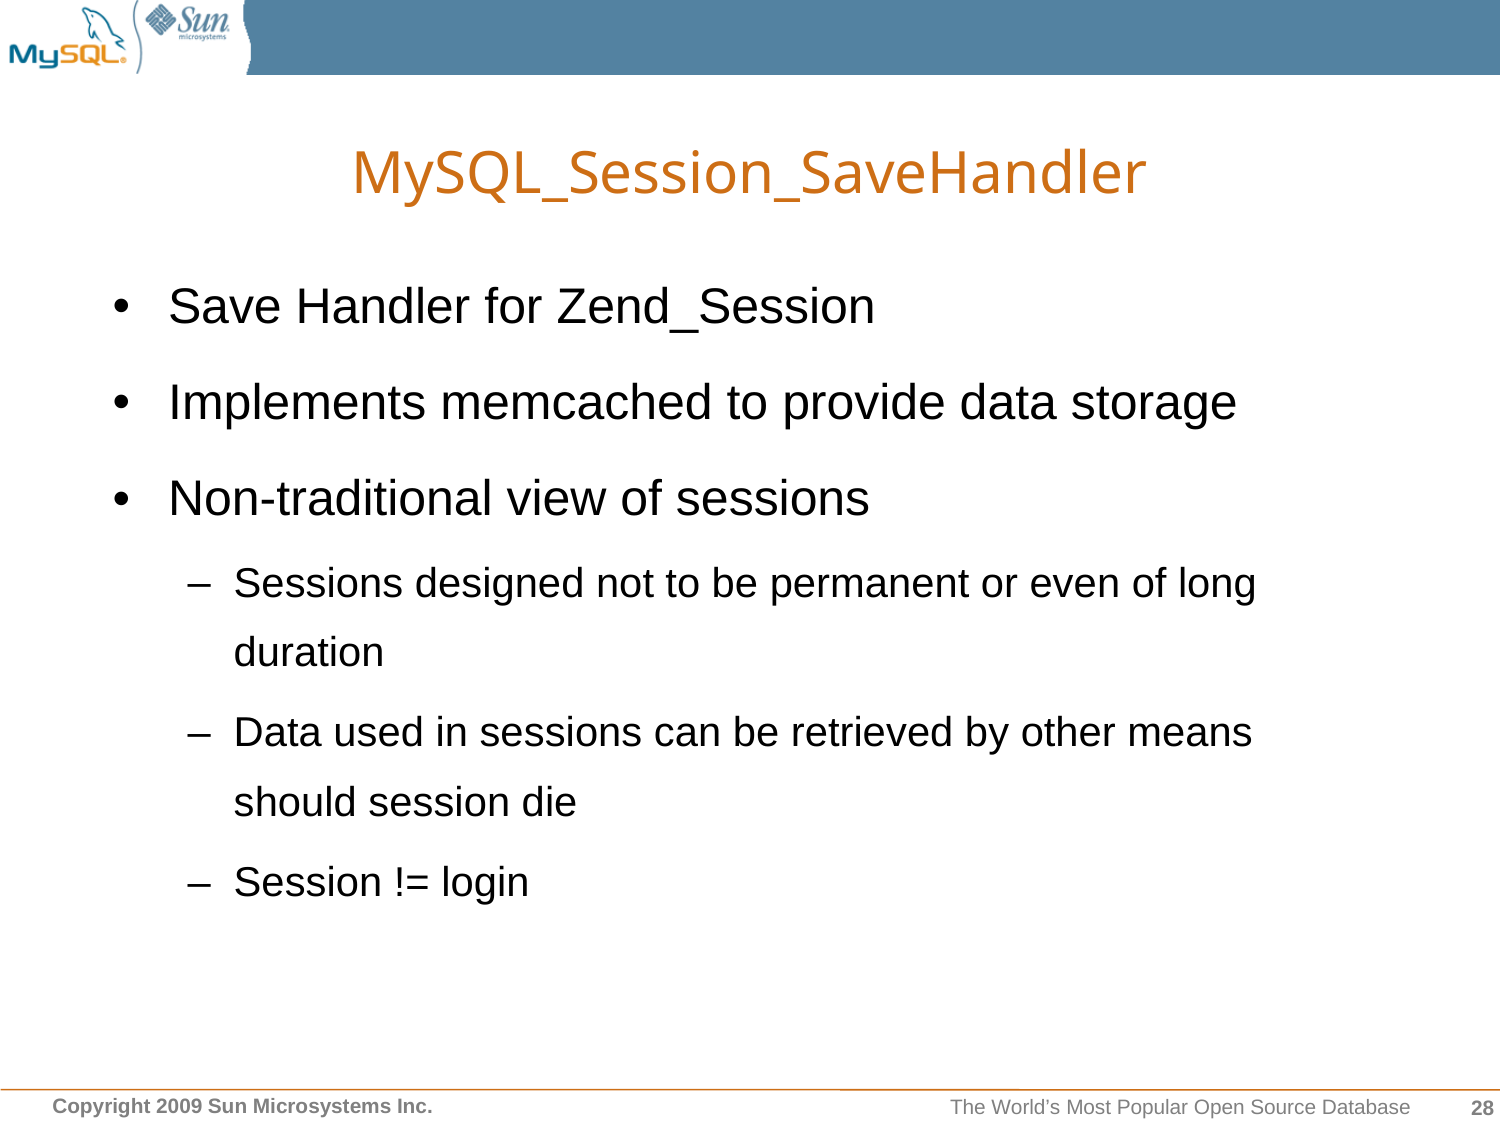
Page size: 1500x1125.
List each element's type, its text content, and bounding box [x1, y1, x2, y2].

picture [0, 0, 1500, 75]
list Save Handler for Zend_Session Implements memcached to provide data storage Non-traditional view of sessions Sessions designed not to be permanent or even of long duration Data used in sessions can be retrieved by other means should session die Session != login [112, 249, 1387, 1113]
title MySQL_Session_SaveHandler [0, 87, 1500, 225]
